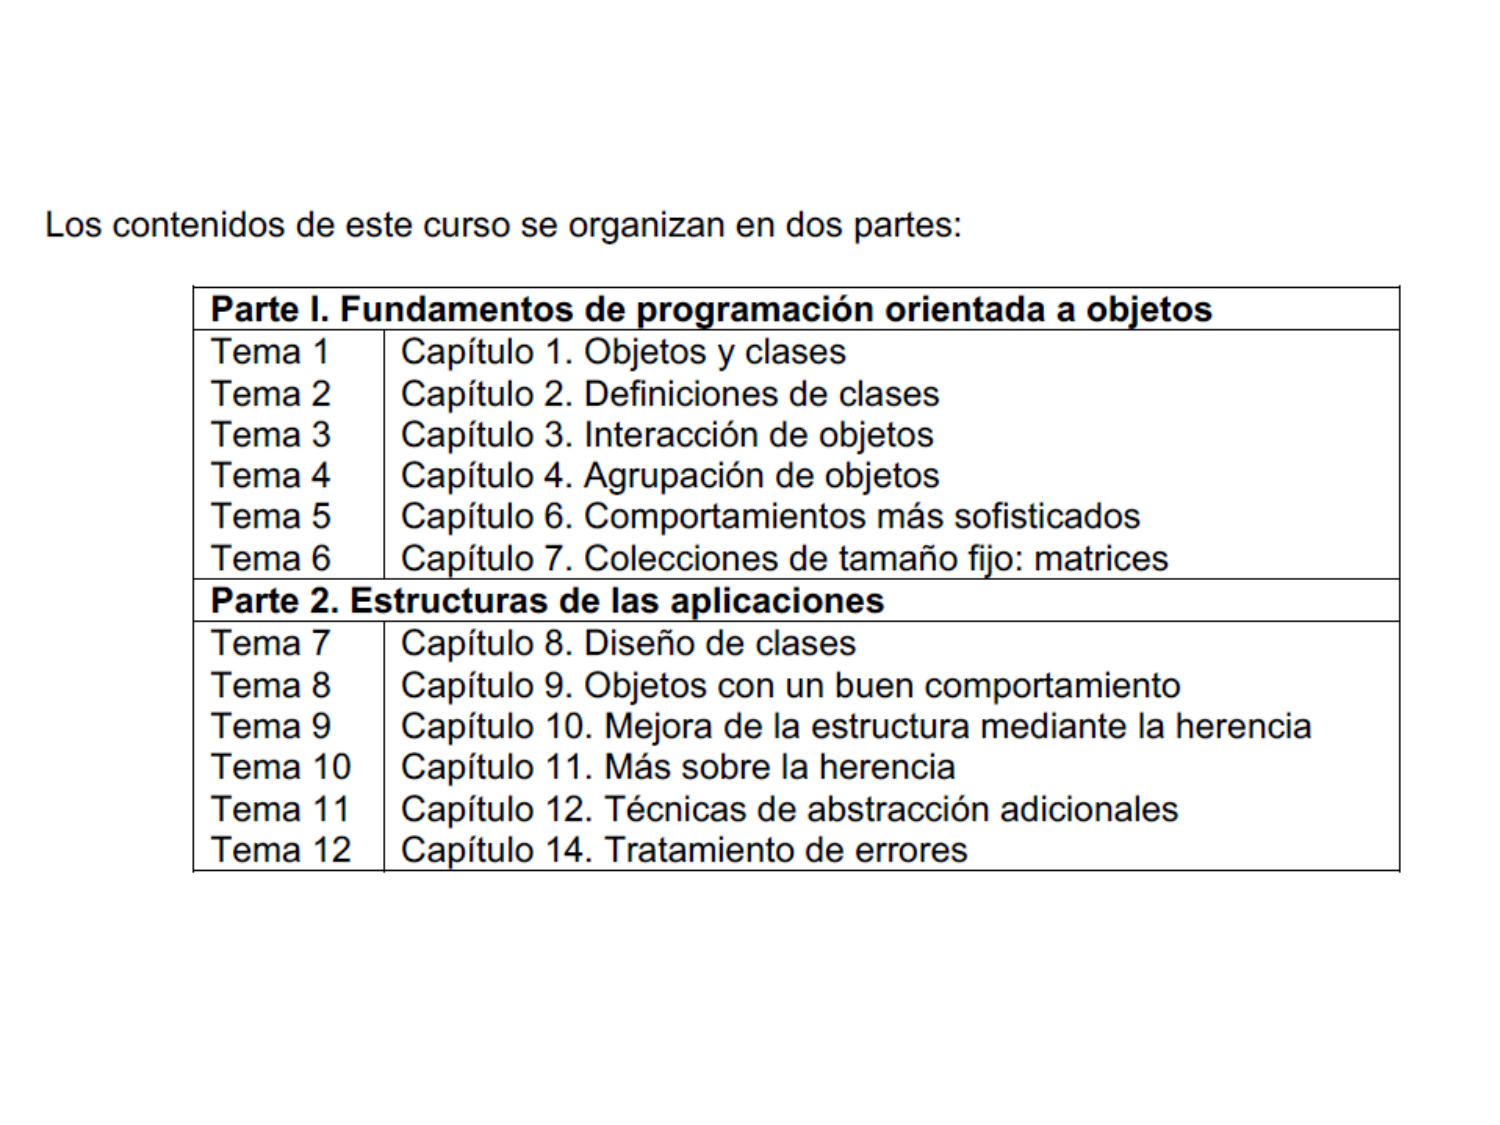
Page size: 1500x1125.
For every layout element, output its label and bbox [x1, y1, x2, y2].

picture [41, 208, 1438, 894]
